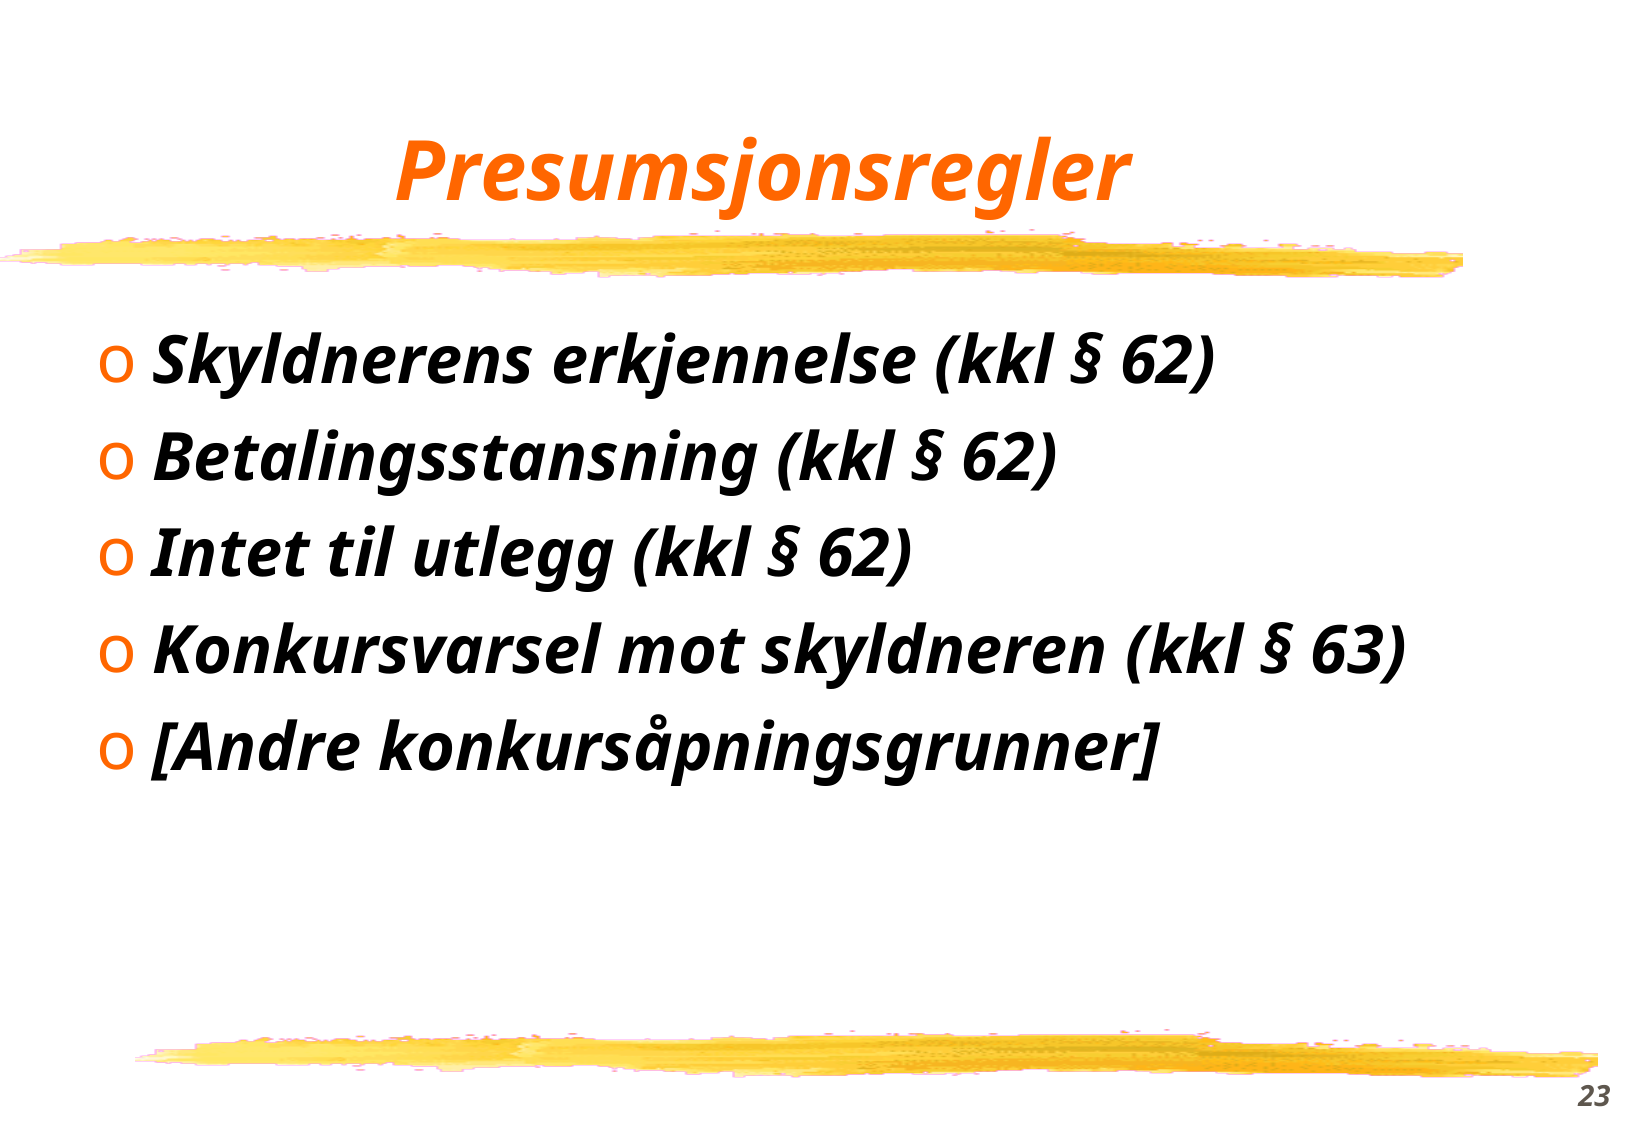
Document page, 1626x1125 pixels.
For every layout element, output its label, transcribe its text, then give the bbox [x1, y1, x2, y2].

list Skyldnerens erkjennelse (kkl § 62) Betalingsstansning (kkl § 62) Intet til utlegg (kkl § 62) Konkursvarsel mot skyldneren (kkl § 63) [Andre konkursåpningsgrunner] [81, 309, 1535, 1001]
picture [0, 224, 1463, 288]
title Presumsjonsregler [72, 37, 1454, 225]
picture [135, 1024, 1598, 1088]
text_box <number> [1516, 1050, 1626, 1125]
